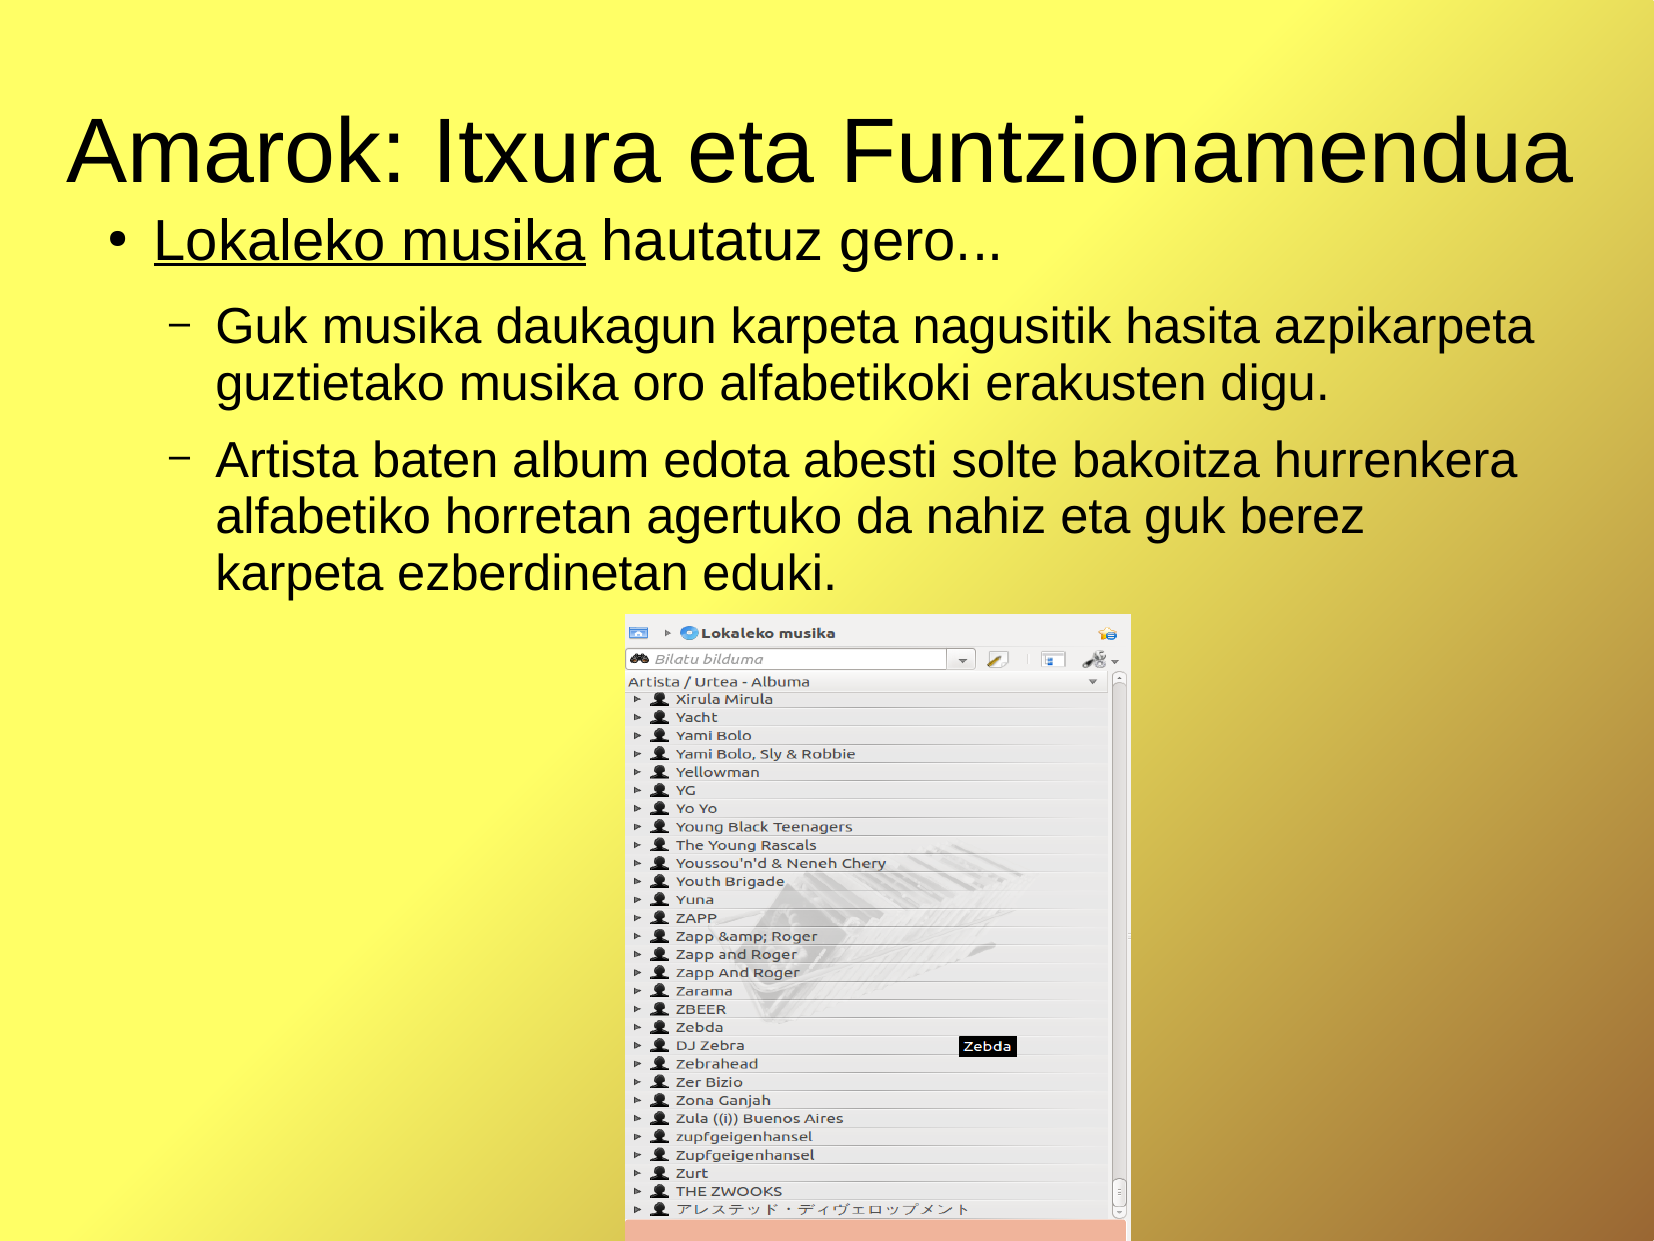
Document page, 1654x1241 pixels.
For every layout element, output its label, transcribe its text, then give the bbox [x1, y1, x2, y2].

list Lokaleko musika hautatuz gero... Guk musika daukagun karpeta nagusitik hasita azpikarpeta guztietako musika oro alfabetikoki erakusten digu. Artista baten album edota abesti solte bakoitza hurrenkera alfabetiko horretan agertuko da nahiz eta guk berez karpeta ezberdinetan eduki. [92, 207, 1548, 662]
title Amarok: Itxura eta Funtzionamendua [47, 47, 1595, 255]
picture [625, 614, 1131, 1241]
